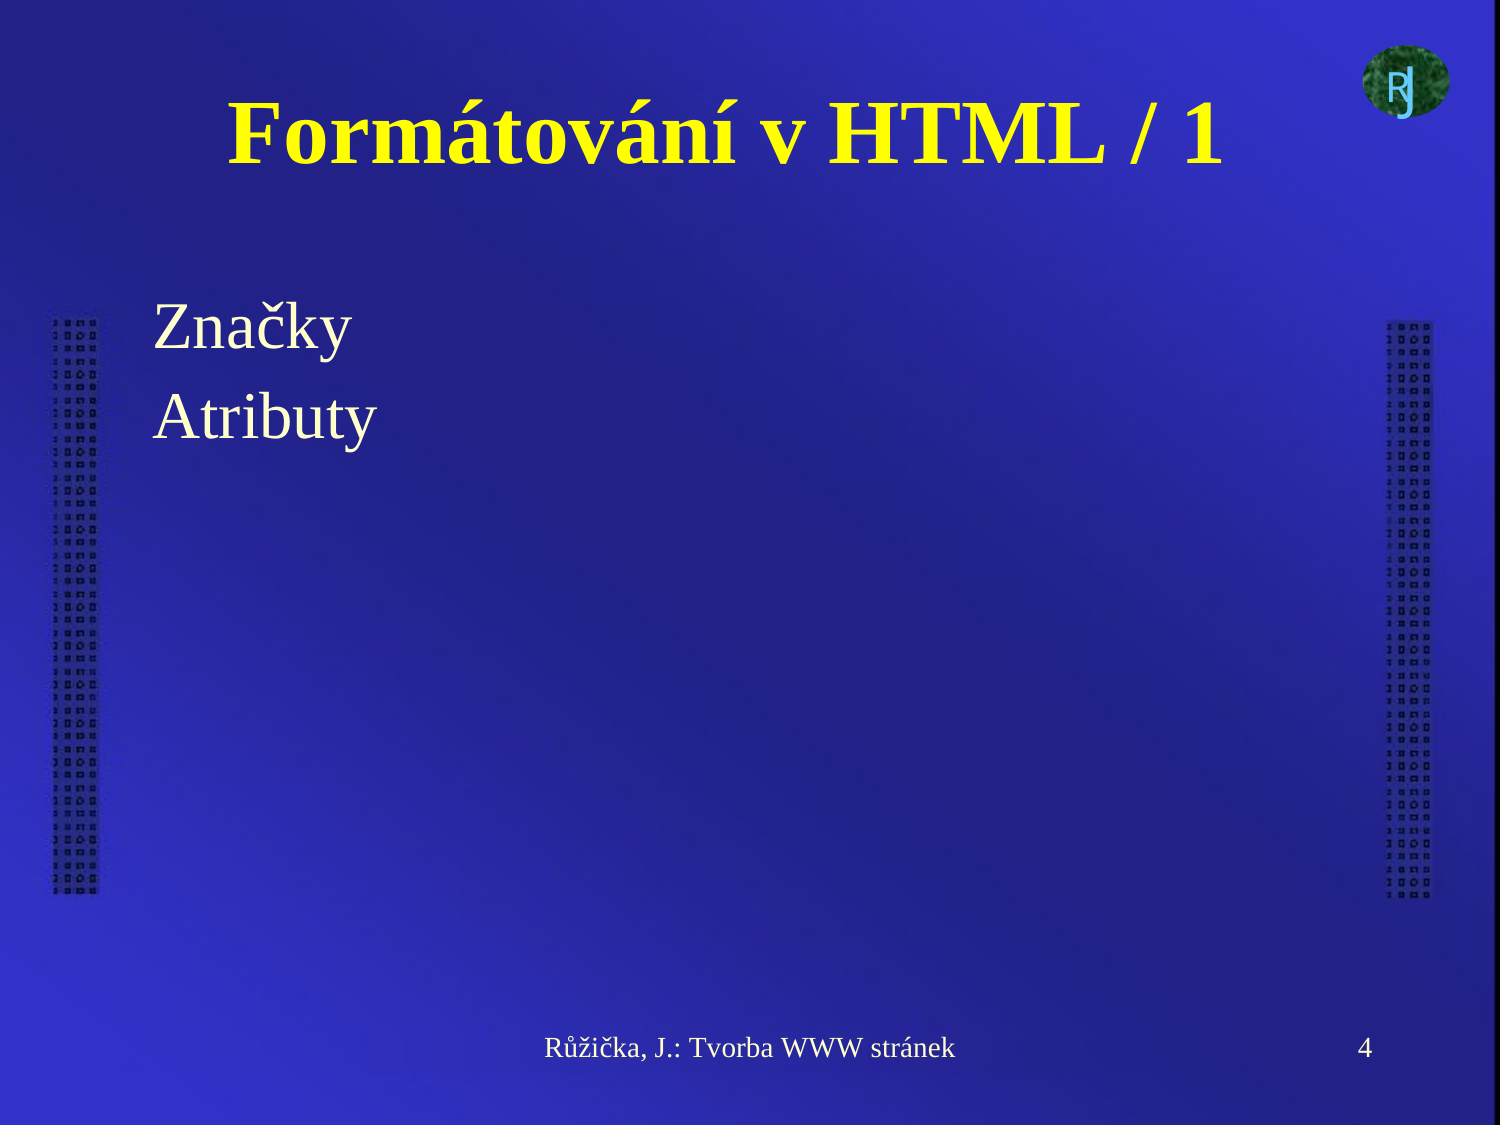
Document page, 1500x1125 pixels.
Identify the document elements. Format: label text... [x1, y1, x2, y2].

text_box Růžička, J.: Tvorba WWW stránek [512, 1025, 988, 1101]
picture [0, 0, 1500, 1125]
text_box 1 [1074, 1025, 1388, 1101]
list Značky Atributy [137, 283, 1413, 951]
title Formátování v HTML / 1 [90, 39, 1366, 228]
text_box J [1388, 39, 1450, 128]
text_box R [1370, 50, 1432, 116]
text_box [1362, 61, 1370, 102]
